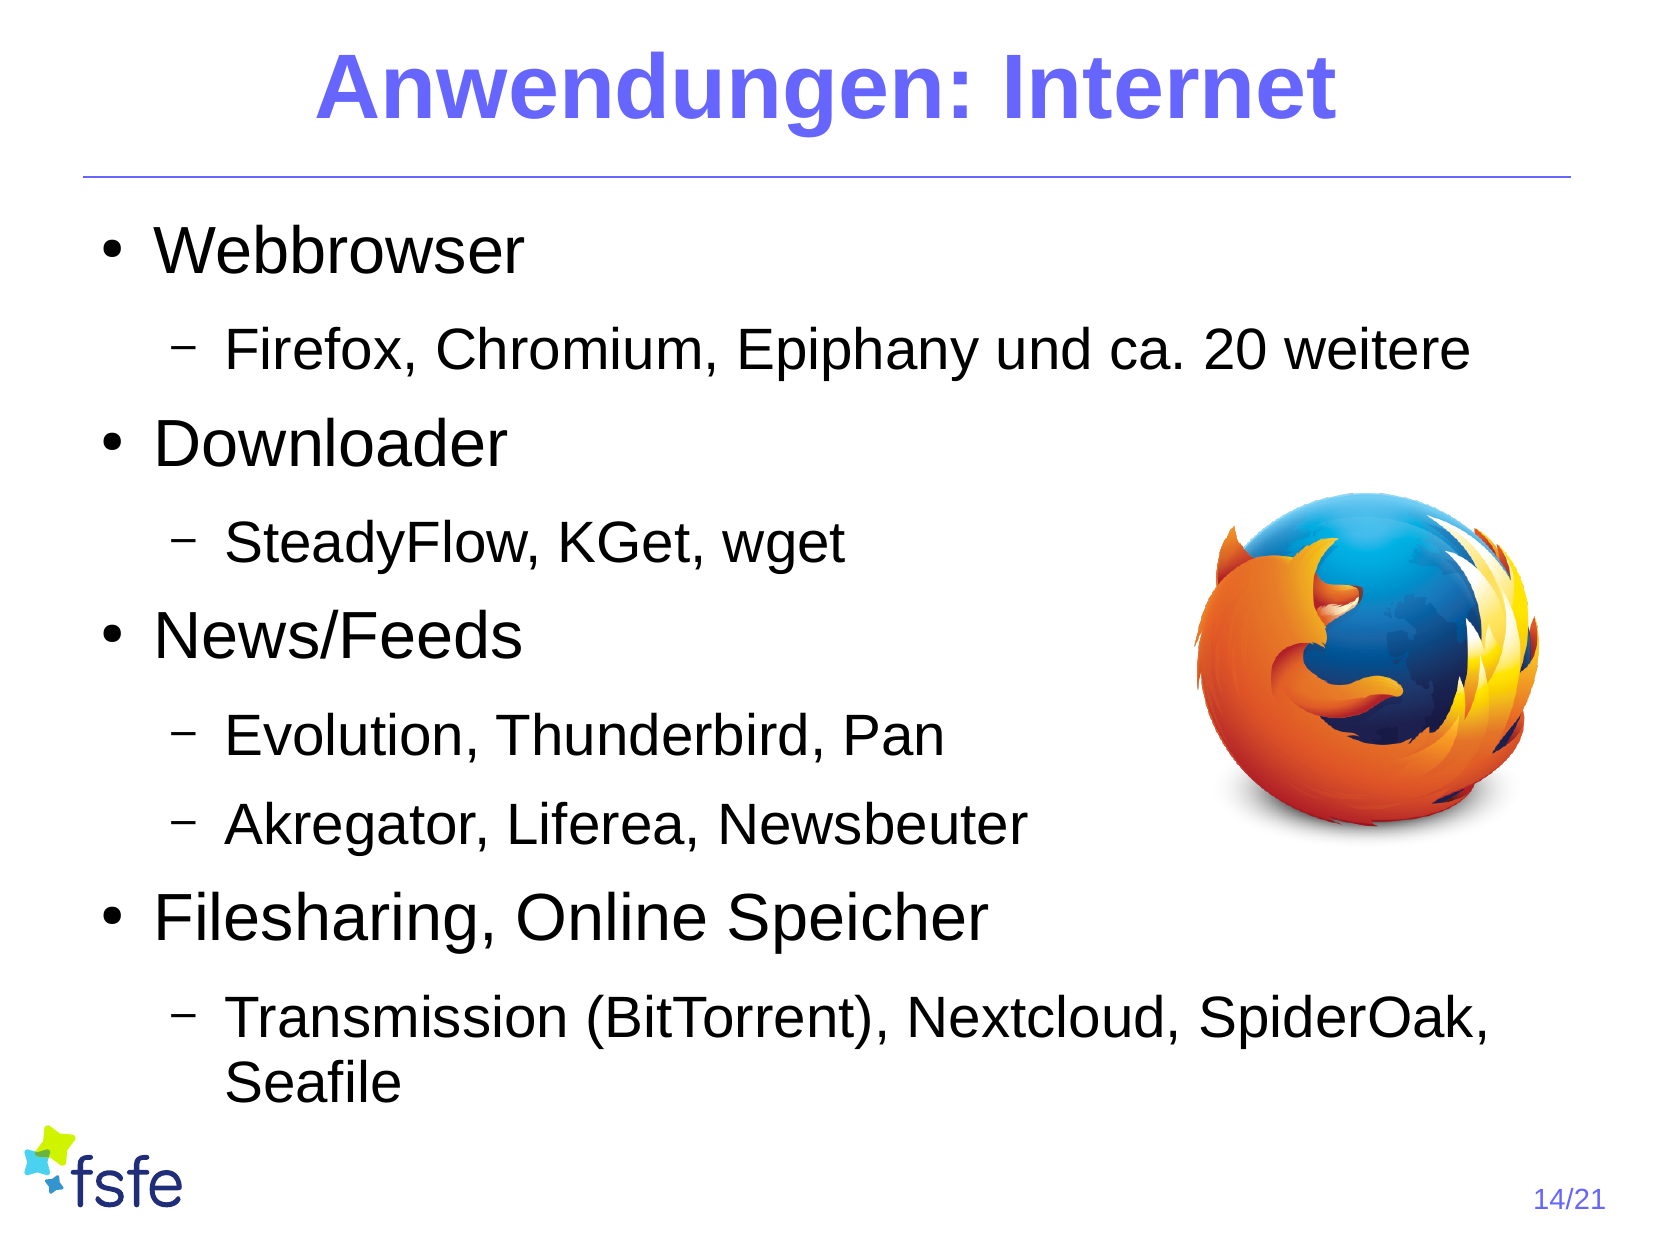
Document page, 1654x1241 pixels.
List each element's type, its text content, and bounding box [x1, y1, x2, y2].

list Webbrowser Firefox, Chromium, Epiphany und ca. 20 weitere Downloader SteadyFlow, KGet, wget News/Feeds Evolution, Thunderbird, Pan Akregator, Liferea, Newsbeuter Filesharing, Online Speicher Transmission (BitTorrent), Nextcloud, SpiderOak, Seafile [82, 212, 1571, 1146]
title Anwendungen: Internet [82, 31, 1571, 142]
picture [1170, 480, 1559, 869]
